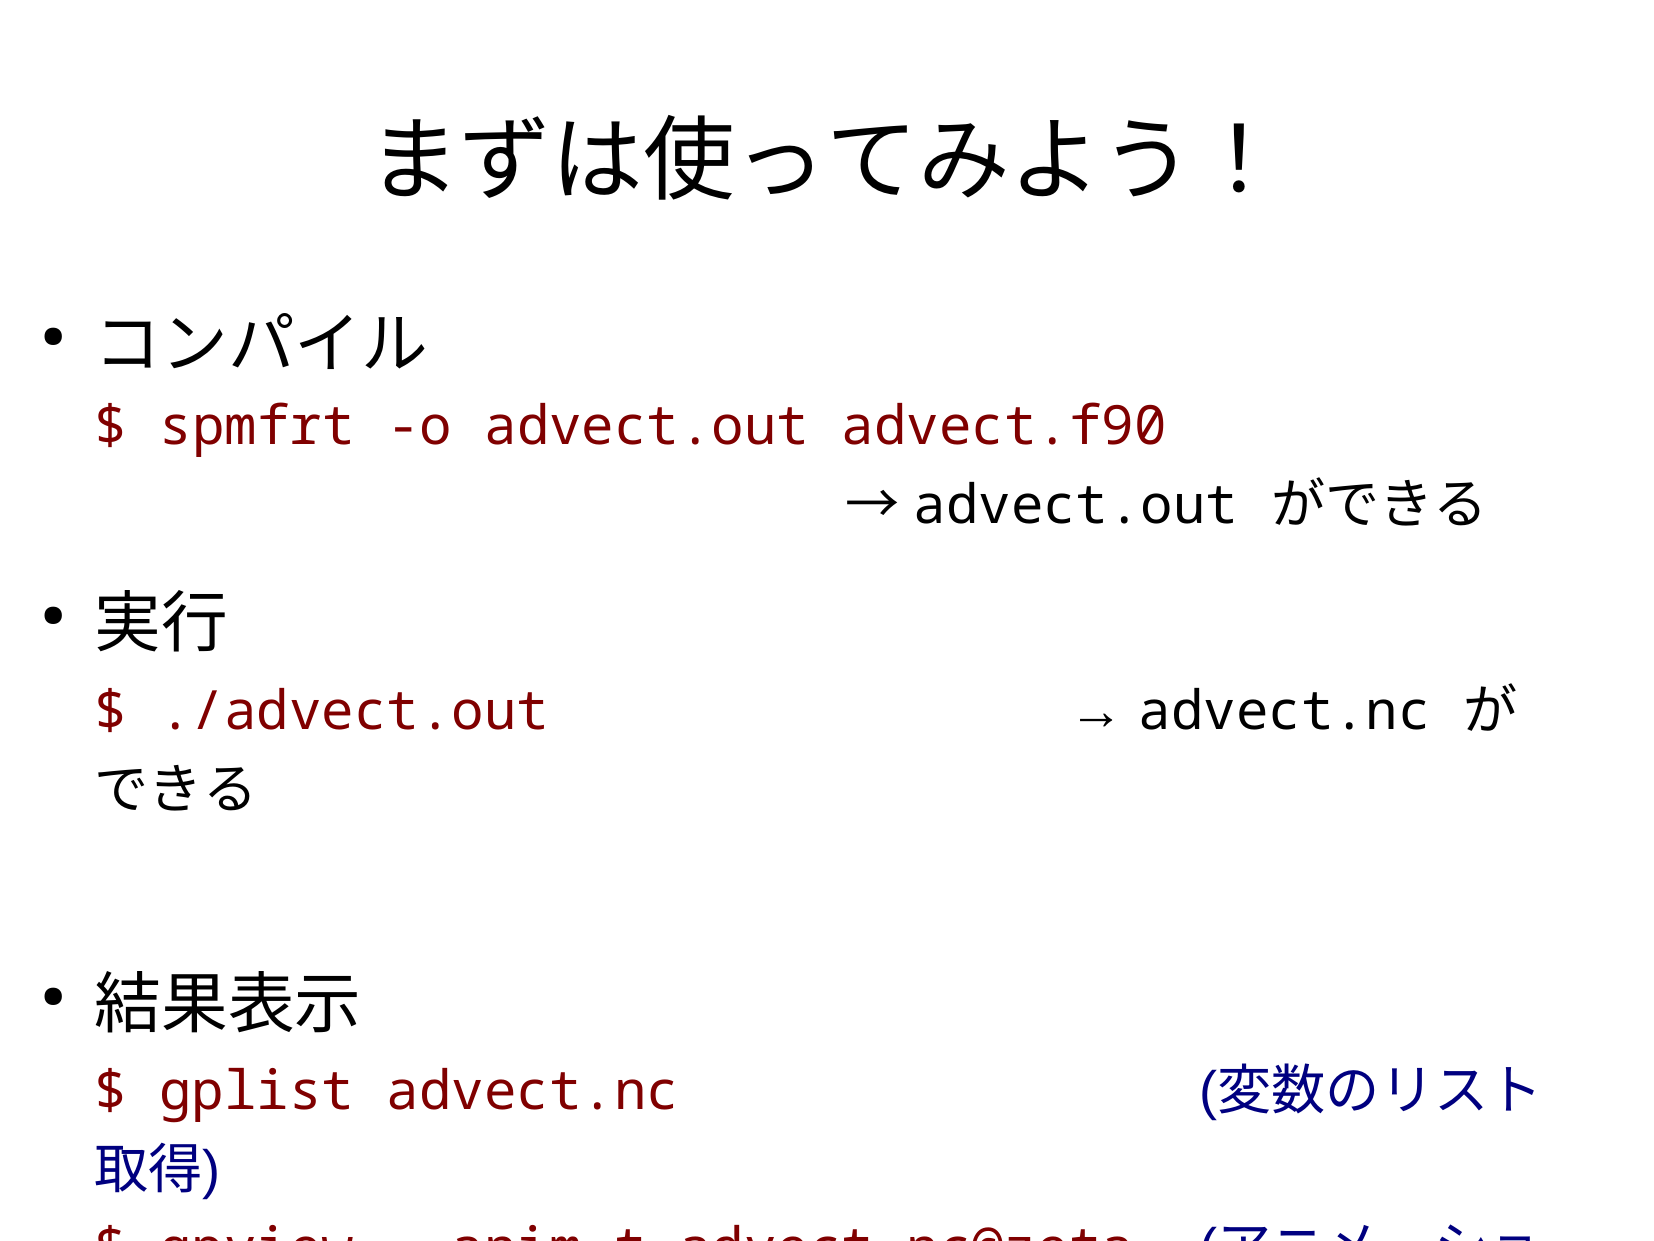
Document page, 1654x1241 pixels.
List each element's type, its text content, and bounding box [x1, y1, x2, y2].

title まずは使ってみよう！ [82, 49, 1571, 257]
list コンパイル $ spmfrt -o advect.out advect.f90 → advect.out ができる 実行 $ ./advect.out → advect.nc ができる 結果表示 $ gplist advect.nc (変数のリスト取得) $ gpview --anim t advect.nc@zeta (アニメーション) $ gpview --range 0:1500 --anim t --Gaw advect.nc@zeta (レンジの指定) [23, 290, 1571, 1146]
